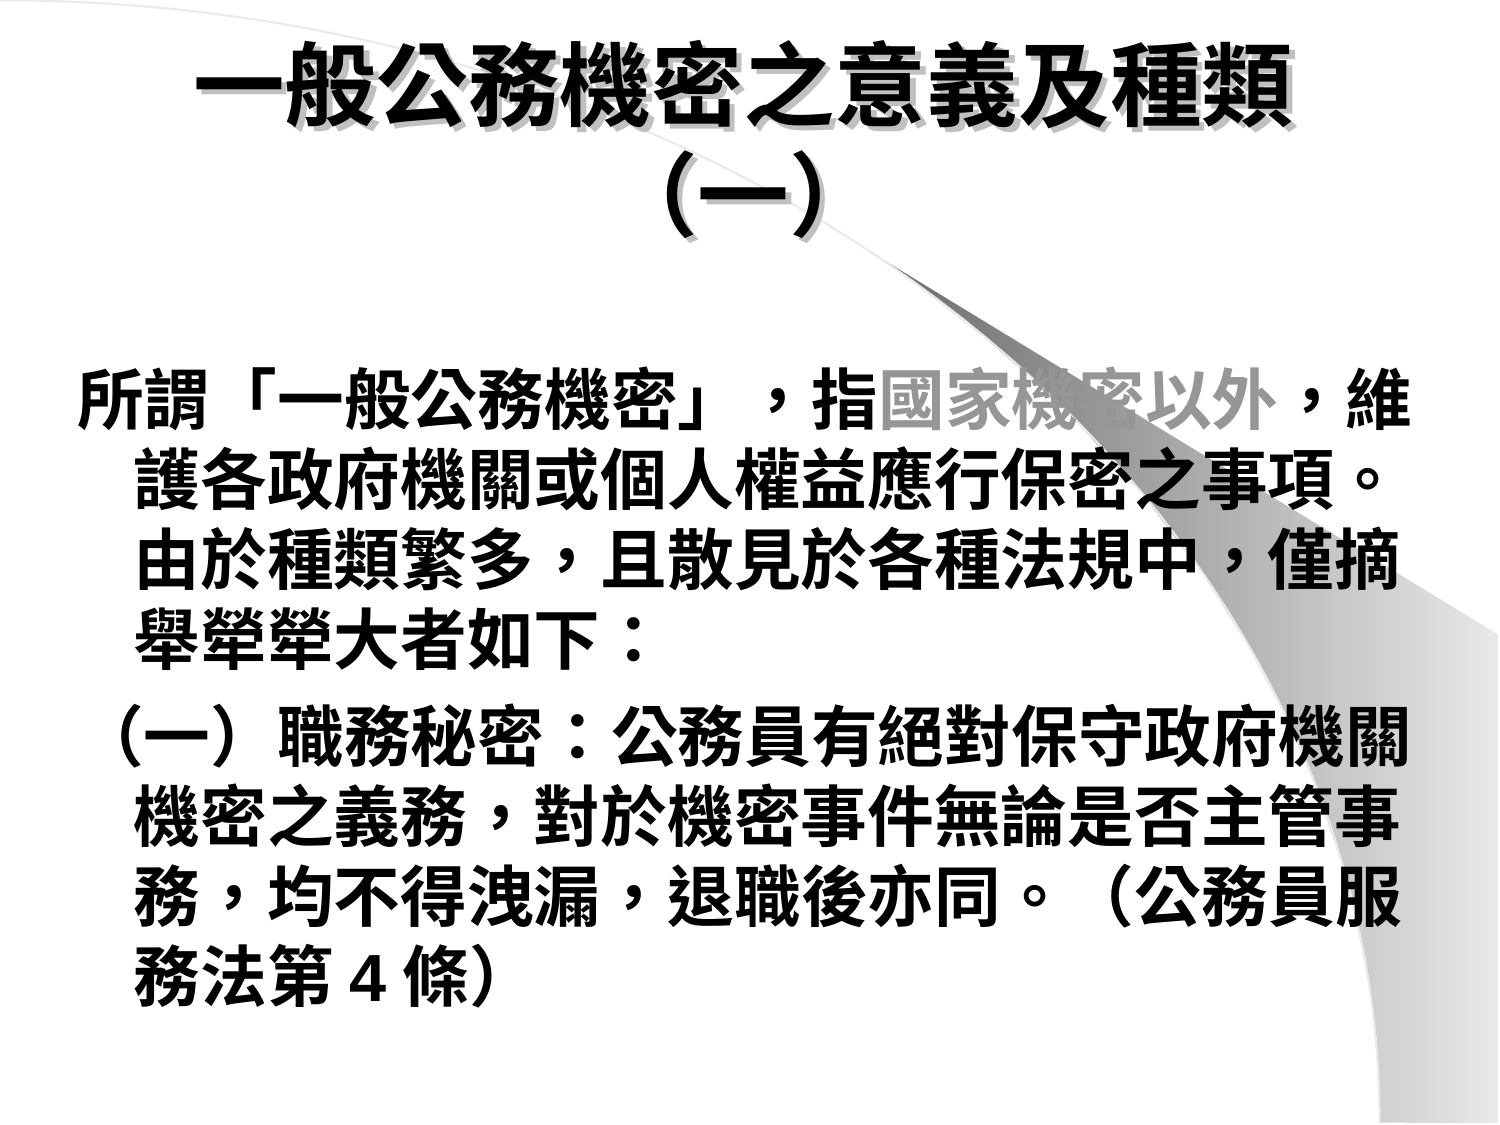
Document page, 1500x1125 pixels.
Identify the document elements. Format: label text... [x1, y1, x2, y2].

list 所謂「一般公務機密」，指國家機密以外，維護各政府機關或個人權益應行保密之事項。由於種類繁多，且散見於各種法規中，僅摘舉犖犖大者如下： （一）職務秘密：公務員有絕對保守政府機關機密之義務，對於機密事件無論是否主管事務，均不得洩漏，退職後亦同。（公務員服務法第4條） [62, 350, 1438, 1026]
title 一般公務機密之意義及種類（一） [112, 37, 1375, 238]
